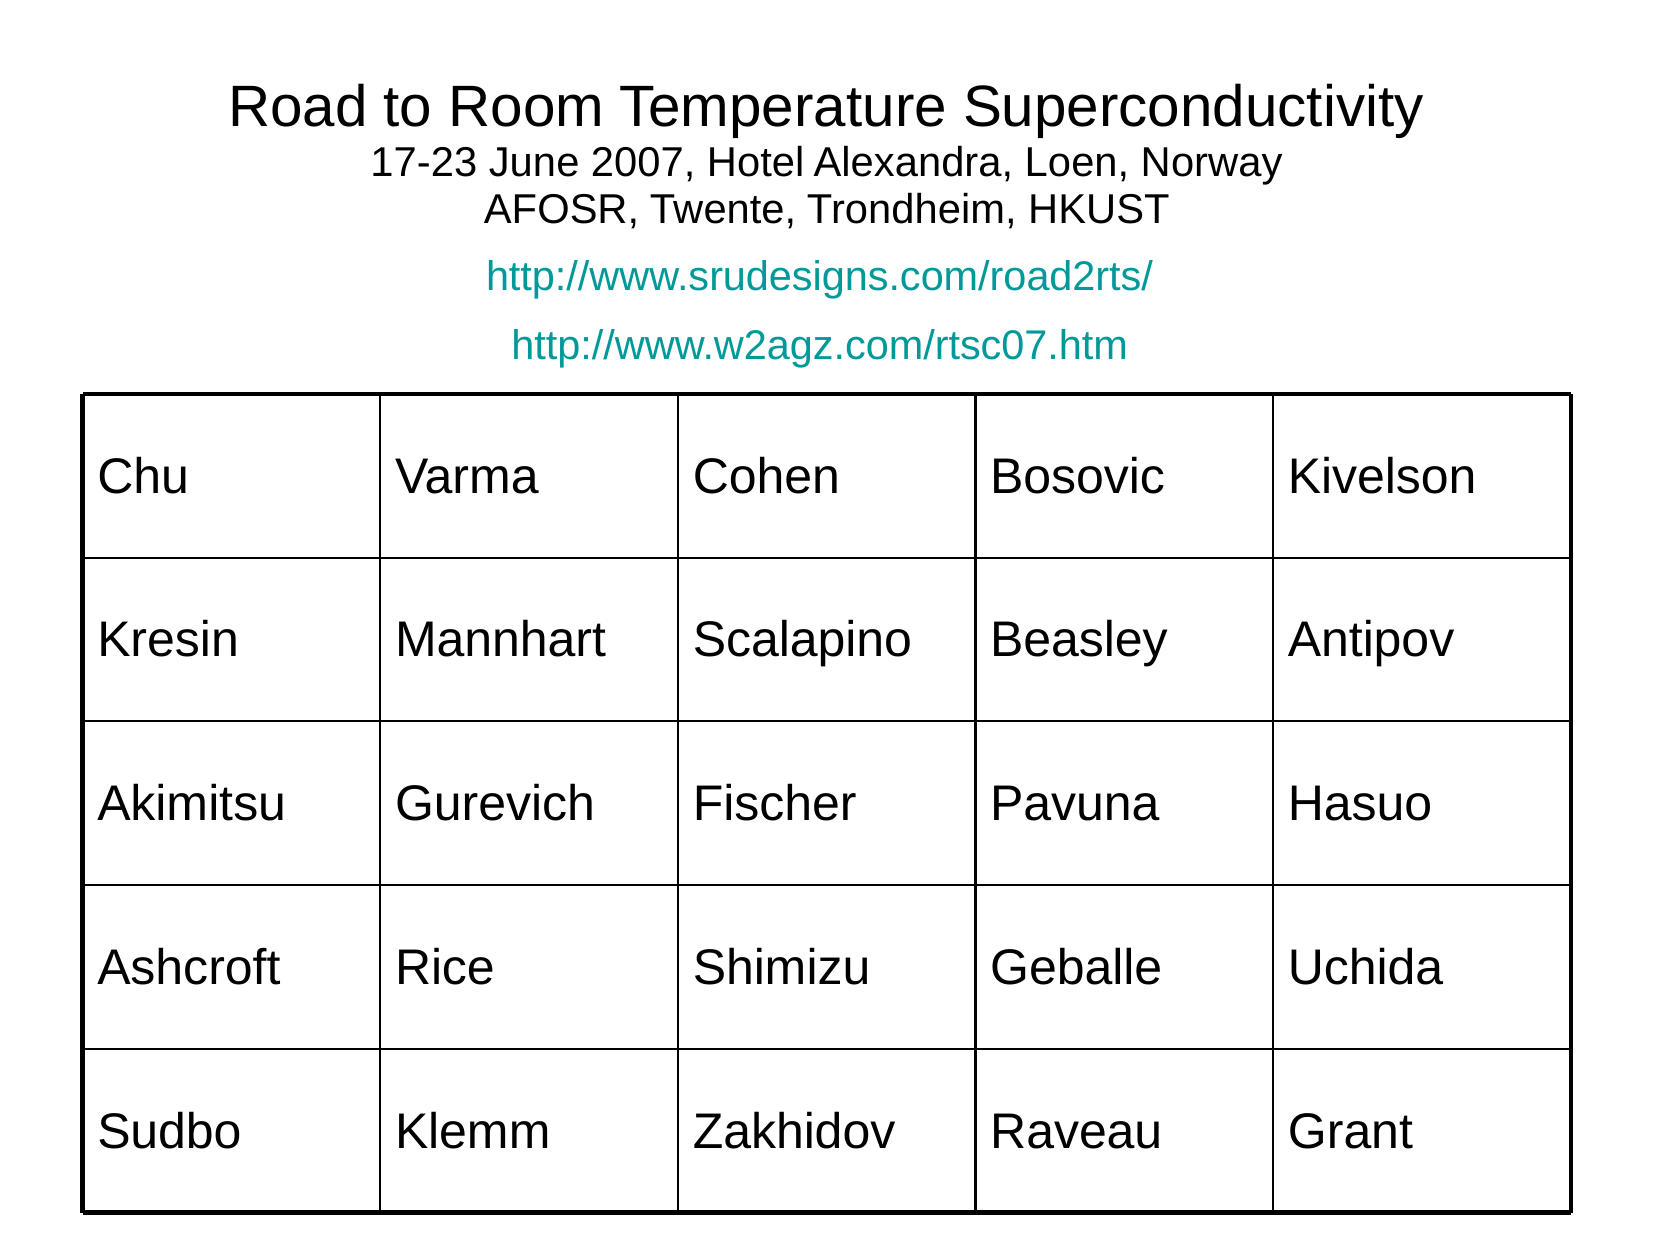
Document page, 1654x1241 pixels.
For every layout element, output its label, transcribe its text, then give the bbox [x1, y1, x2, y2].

text_box Rice [381, 886, 677, 1048]
text_box Mannhart [381, 559, 677, 720]
text_box Gurevich [381, 722, 677, 884]
text_box Kresin [85, 559, 379, 720]
text_box Zakhidov [679, 1050, 974, 1210]
text_box Kivelson [1274, 396, 1569, 557]
text_box Pavuna [977, 722, 1272, 884]
title Road to Room Temperature Superconductivity 17-23 June 2007, Hotel Alexandra, Loen, Norway AFOSR, Twente, Trondheim, HKUST [82, 49, 1571, 257]
text_box Raveau [977, 1050, 1272, 1210]
text_box Bosovic [977, 396, 1272, 557]
text_box Akimitsu [85, 722, 379, 884]
text_box Beasley [977, 559, 1272, 720]
text_box Scalapino [679, 559, 974, 720]
text_box Hasuo [1274, 722, 1569, 884]
text_box Geballe [977, 886, 1272, 1048]
text_box Klemm [381, 1050, 677, 1210]
text_box Shimizu [679, 886, 974, 1048]
text_box Chu [85, 396, 379, 557]
text_box Fischer [679, 722, 974, 884]
text_box Sudbo [85, 1050, 379, 1210]
text_box Varma [381, 396, 677, 557]
text_box http://www.srudesigns.com/road2rts/ http://www.w2agz.com/rtsc07.htm [96, 244, 1544, 377]
text_box Uchida [1274, 886, 1569, 1048]
text_box Cohen [679, 396, 974, 557]
text_box Antipov [1274, 559, 1569, 720]
text_box Grant [1274, 1050, 1569, 1210]
text_box Ashcroft [85, 886, 379, 1048]
